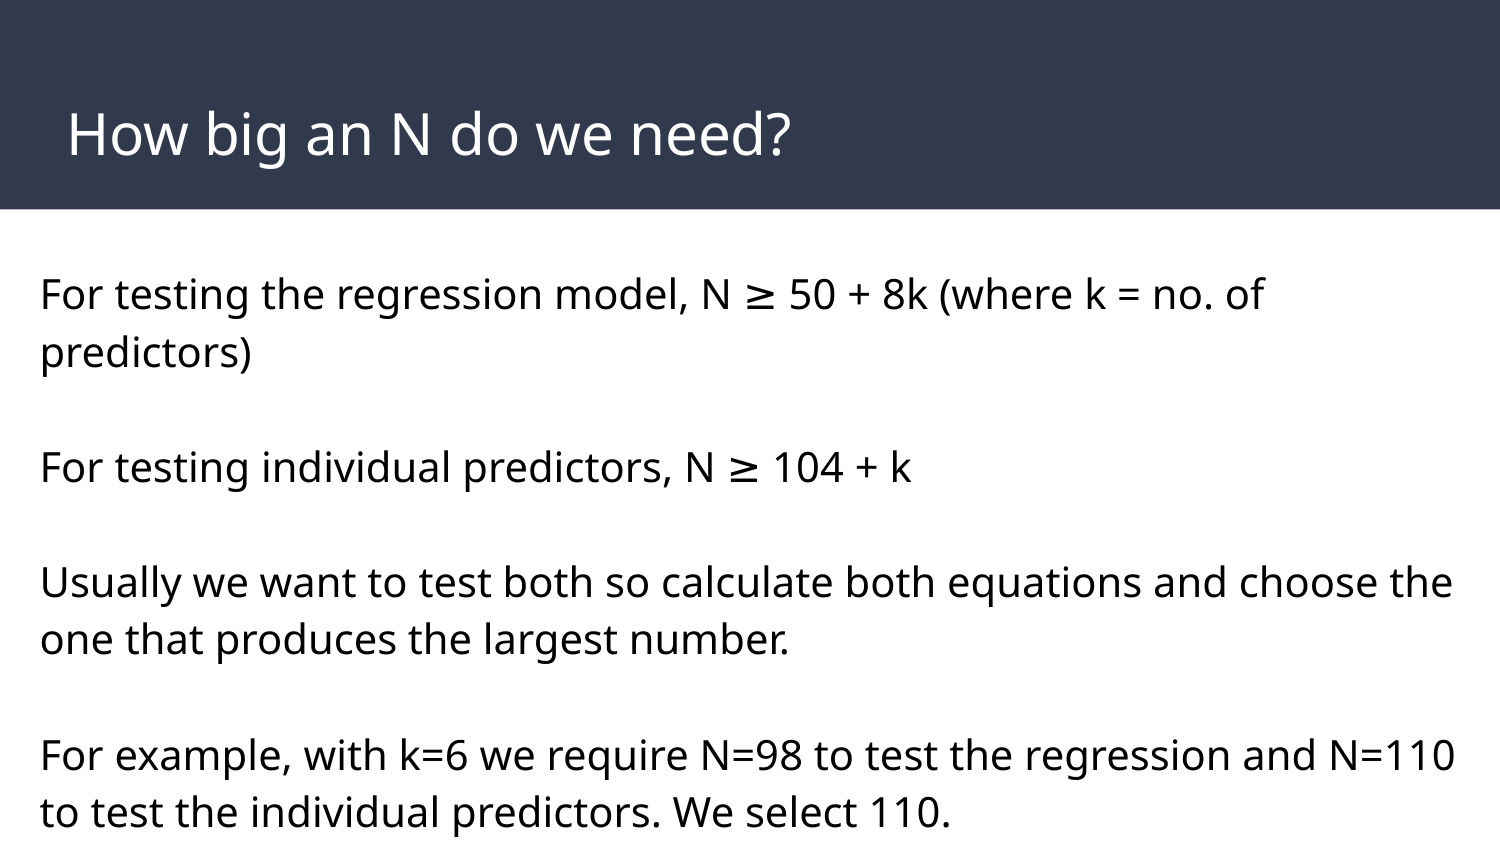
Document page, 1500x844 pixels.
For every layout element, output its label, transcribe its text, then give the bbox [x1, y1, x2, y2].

text_box For testing the regression model, N ≥ 50 + 8k (where k = no. of predictors) For testing individual predictors, N ≥ 104 + k Usually we want to test both so calculate both equations and choose the one that produces the largest number. For example, with k=6 we require N=98 to test the regression and N=110 to test the individual predictors. We select 110. [24, 245, 1475, 821]
title How big an N do we need? [51, 82, 1449, 185]
